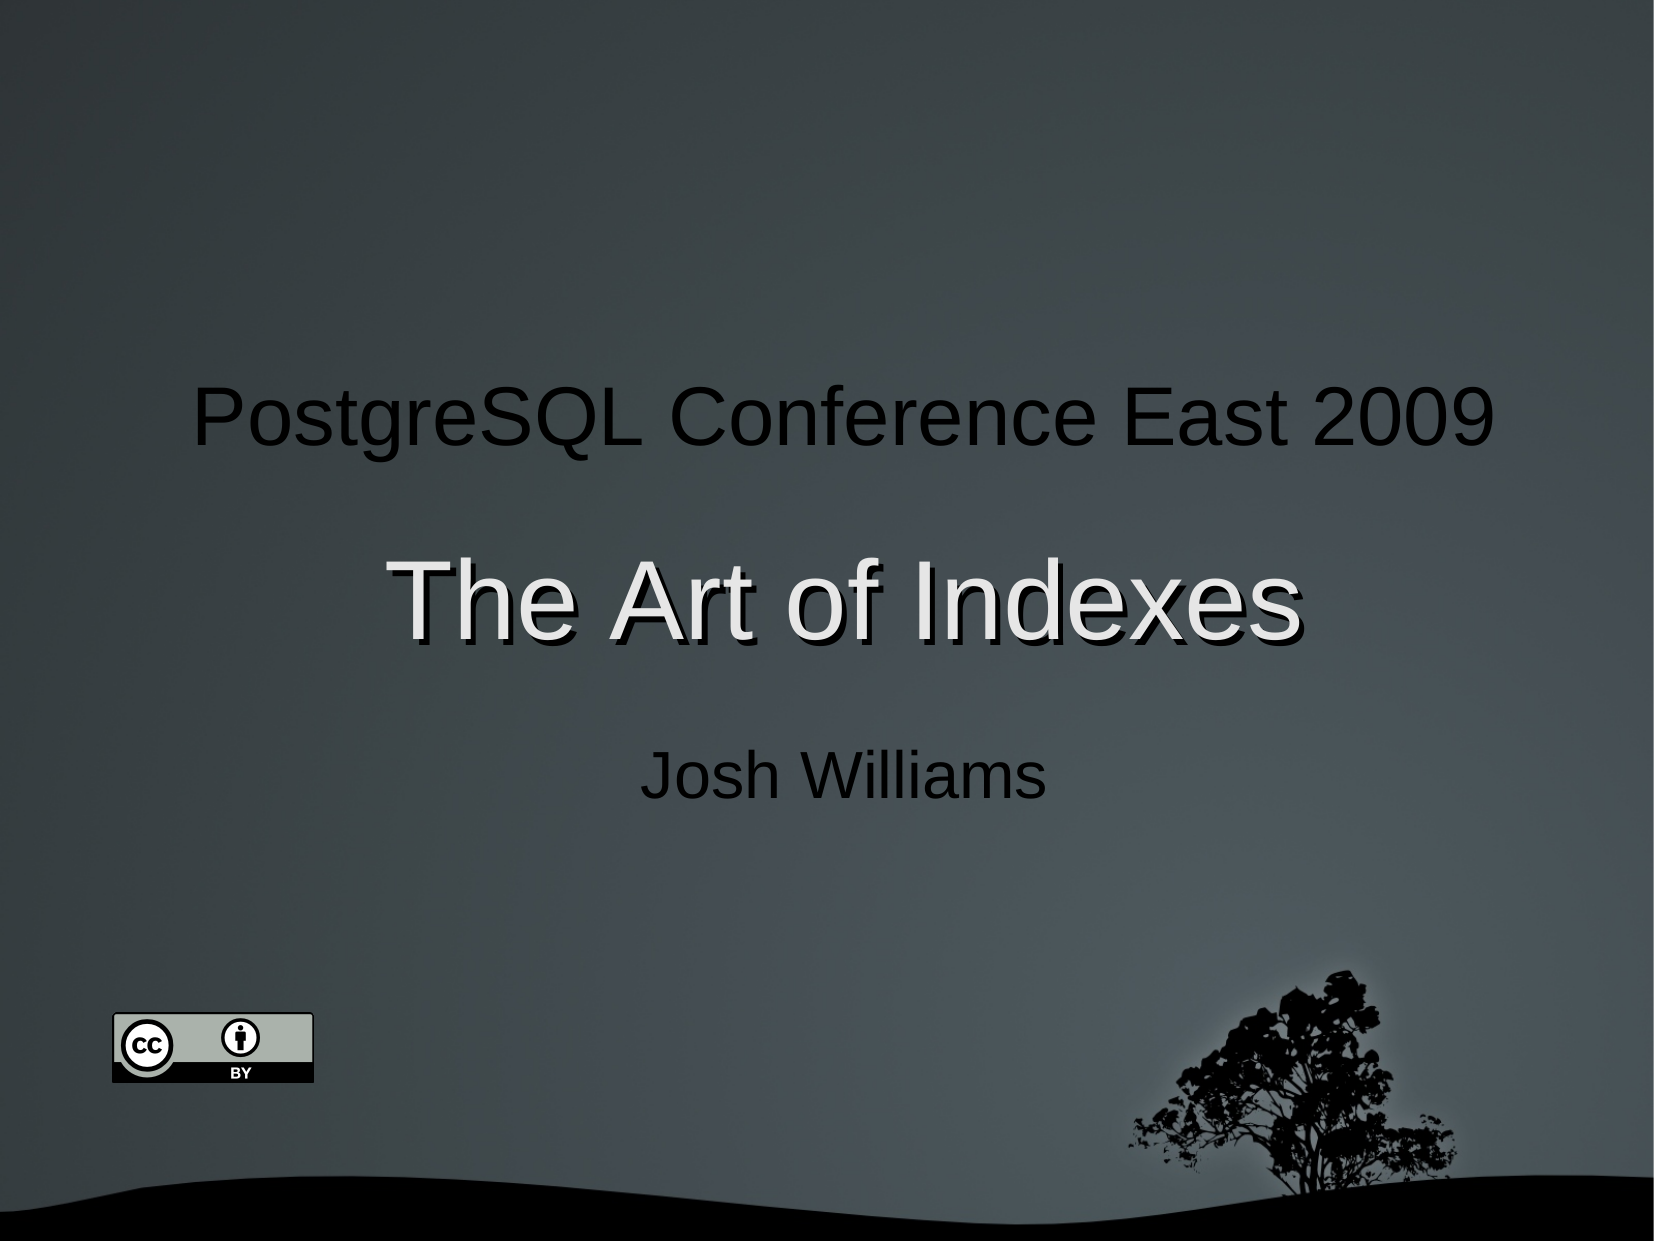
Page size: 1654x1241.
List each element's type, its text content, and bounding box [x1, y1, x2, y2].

picture [0, 0, 1654, 1241]
subtitle PostgreSQL Conference East 2009 The Art of Indexes Josh Williams [82, 75, 1571, 1109]
